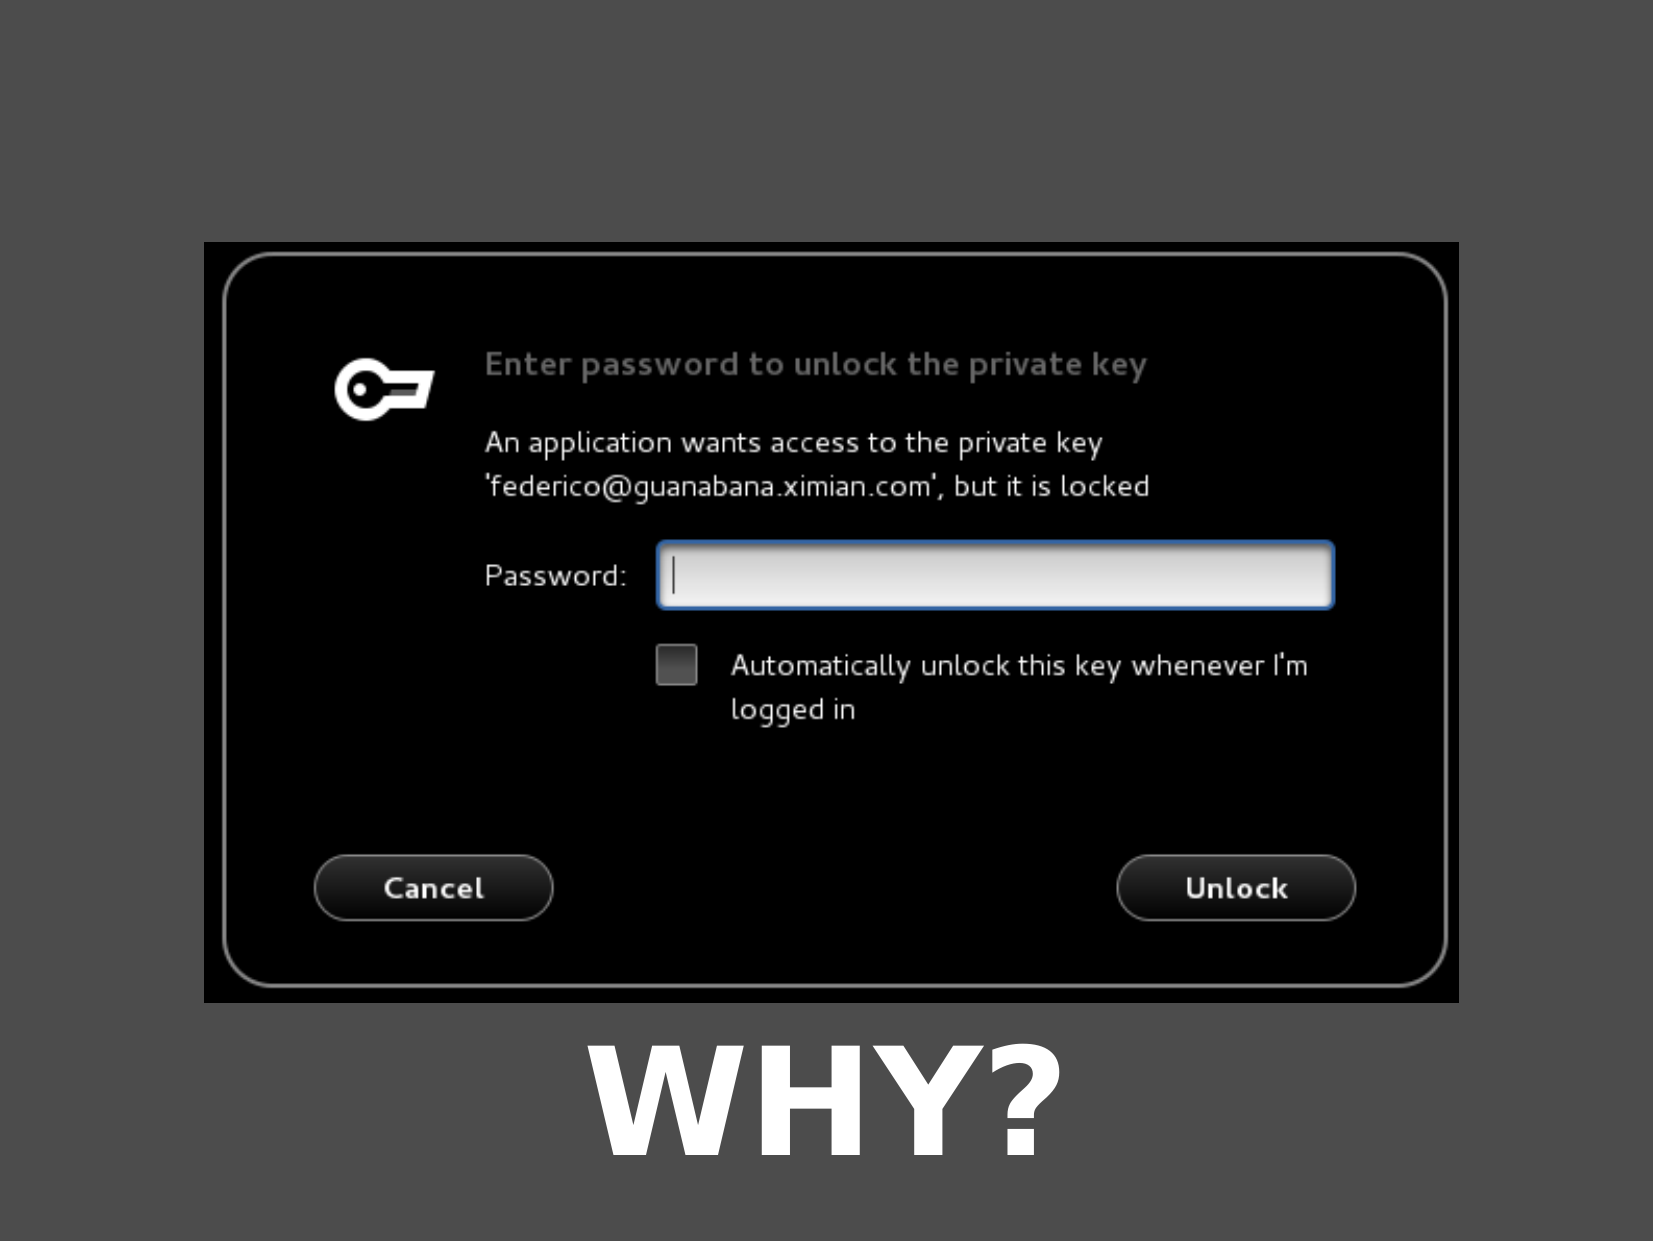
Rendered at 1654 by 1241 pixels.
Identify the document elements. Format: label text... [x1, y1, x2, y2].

text_box WHY? [99, 1009, 1554, 1199]
picture [204, 242, 1459, 1003]
